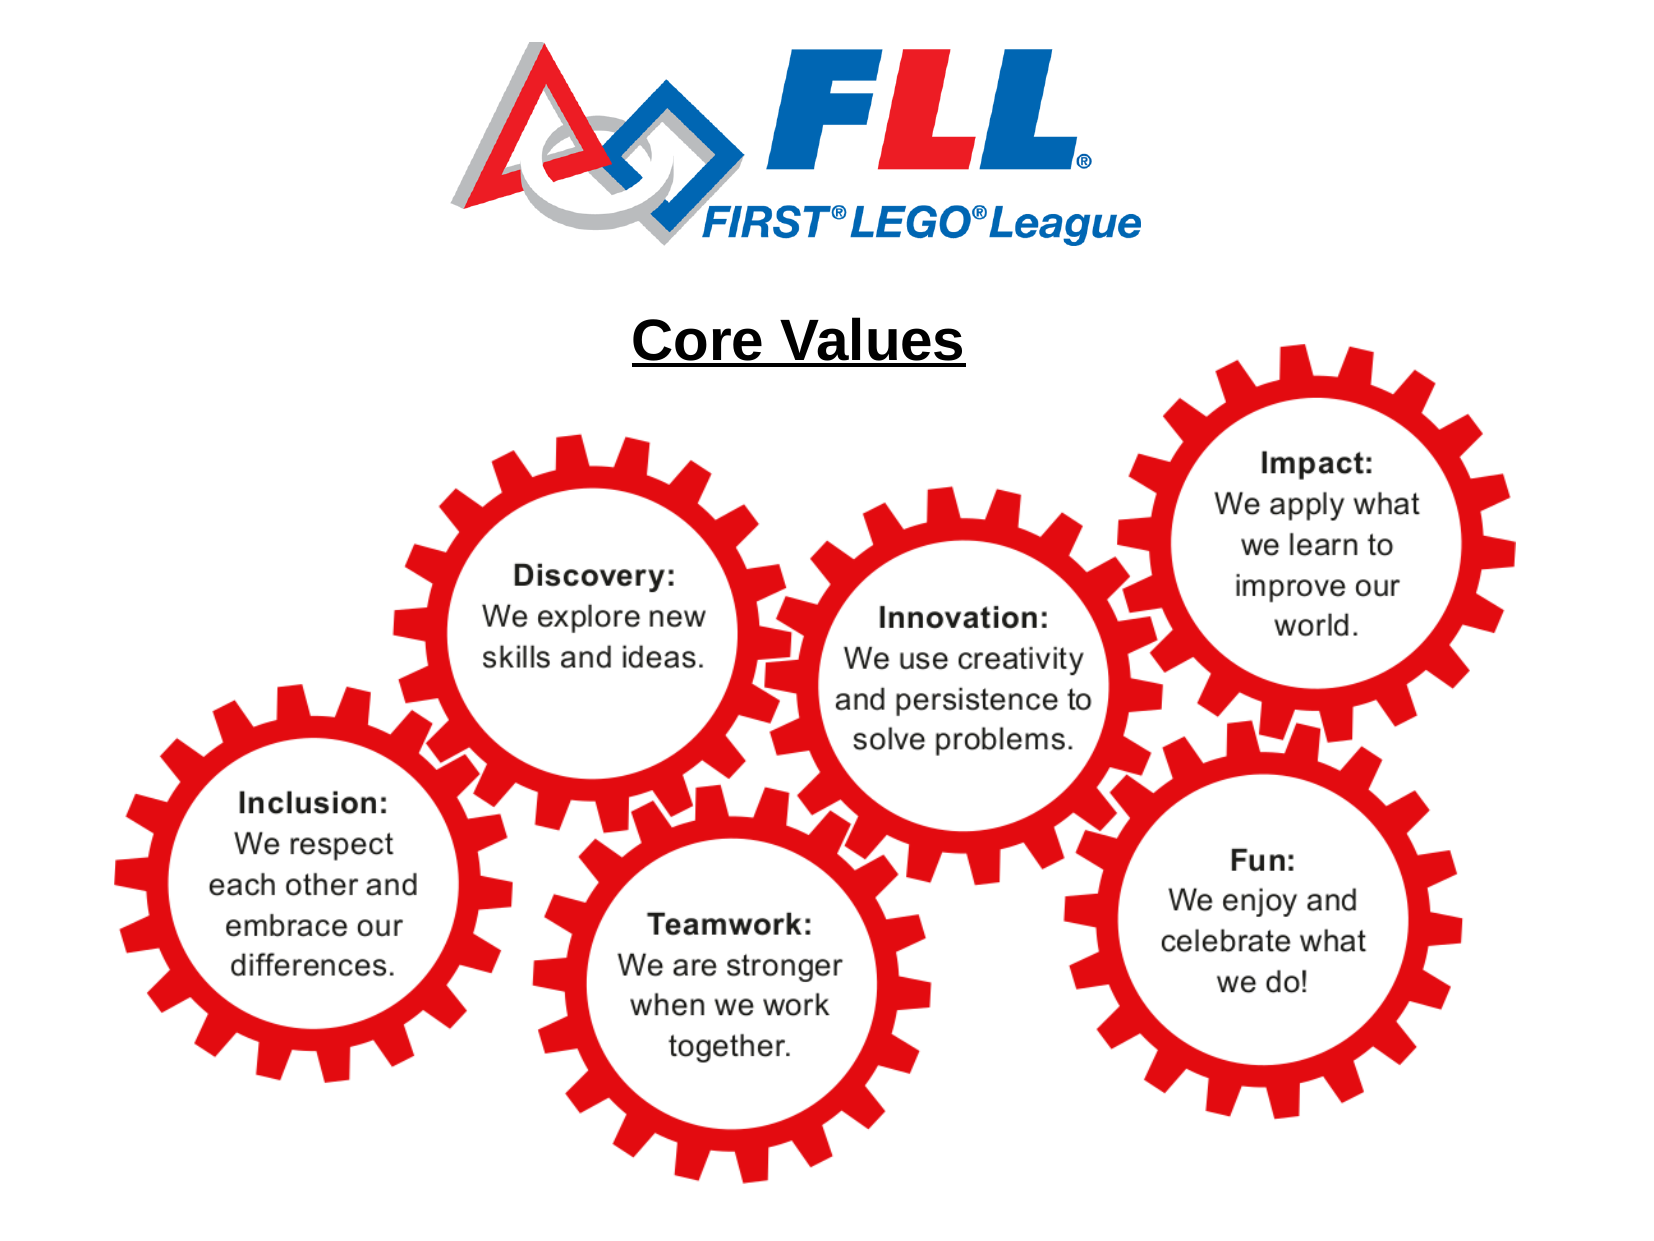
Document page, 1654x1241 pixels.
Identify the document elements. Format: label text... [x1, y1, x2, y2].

picture [114, 343, 1516, 1185]
picture [450, 42, 1141, 256]
text_box Core Values [543, 300, 1054, 380]
